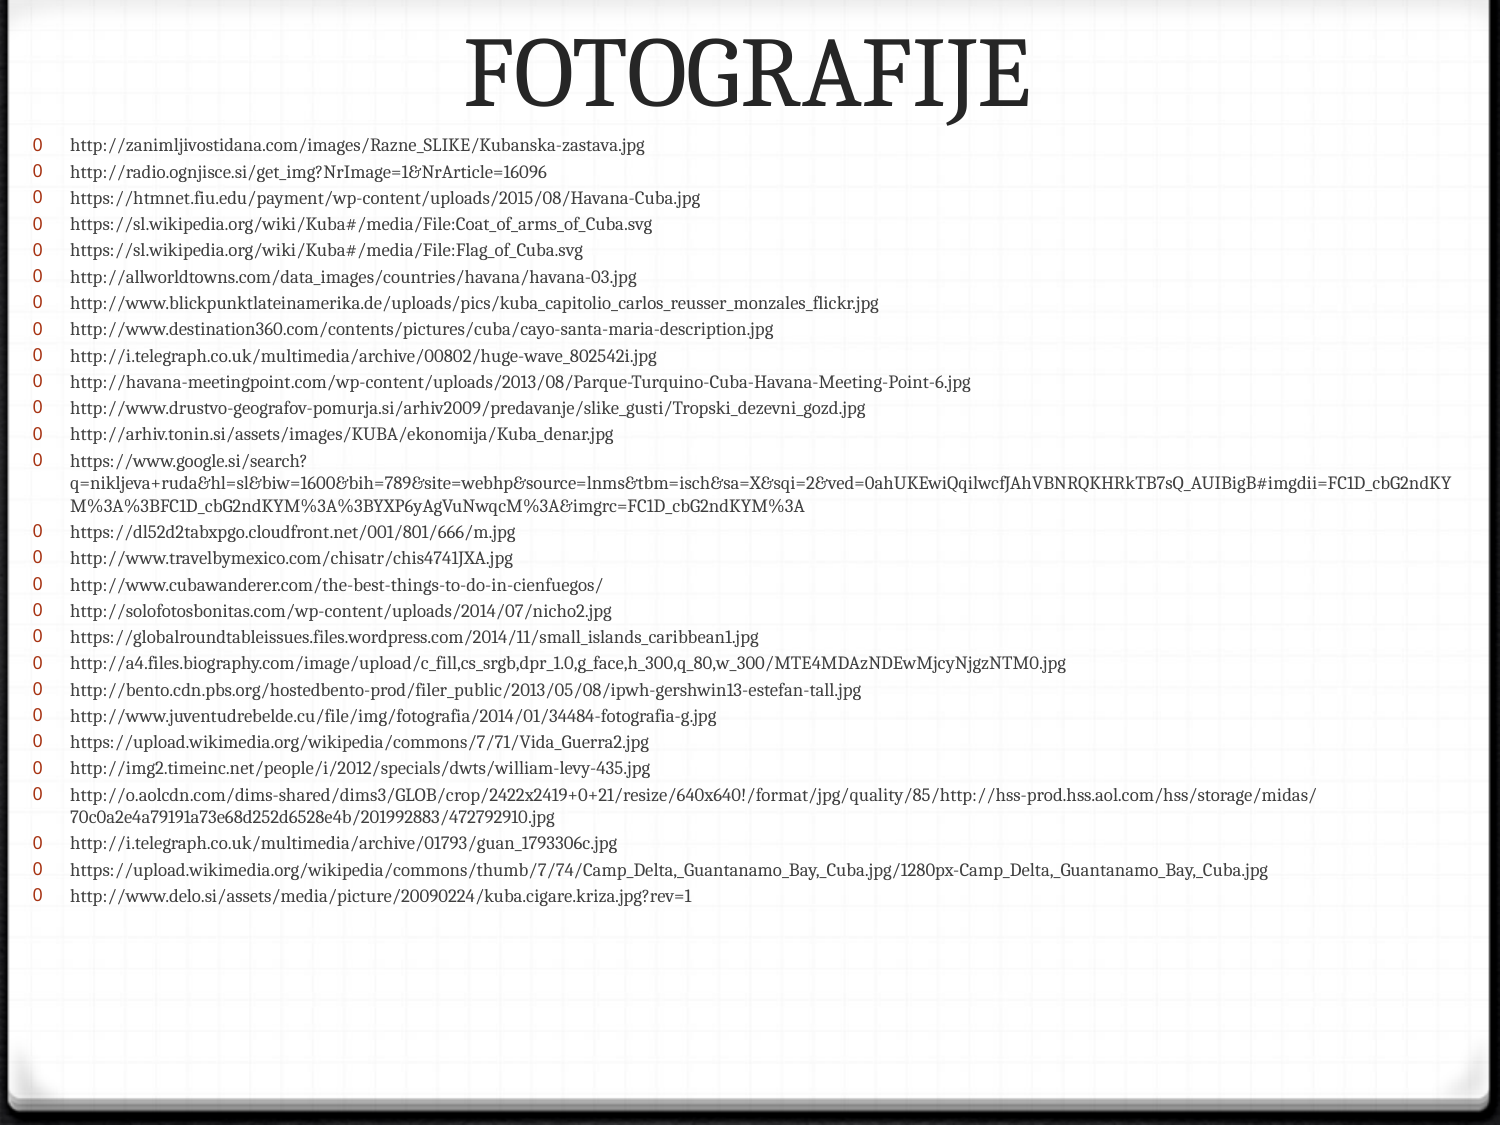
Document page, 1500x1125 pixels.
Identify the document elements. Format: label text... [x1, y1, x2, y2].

title FOTOGRAFIJE [88, 0, 1408, 125]
list http://zanimljivostidana.com/images/Razne_SLIKE/Kubanska-zastava.jpg http://radio.ognjisce.si/get_img?NrImage=1&NrArticle=16096 https://htmnet.fiu.edu/payment/wp-content/uploads/2015/08/Havana-Cuba.jpg https://sl.wikipedia.org/wiki/Kuba#/media/File:Coat_of_arms_of_Cuba.svg https://sl.wikipedia.org/wiki/Kuba#/media/File:Flag_of_Cuba.svg http://allworldtowns.com/data_images/countries/havana/havana-03.jpg http://www.blickpunktlateinamerika.de/uploads/pics/kuba_capitolio_carlos_reusser_monzales_flickr.jpg http://www.destination360.com/contents/pictures/cuba/cayo-santa-maria-description.jpg http://i.telegraph.co.uk/multimedia/archive/00802/huge-wave_802542i.jpg http://havana-meetingpoint.com/wp-content/uploads/2013/08/Parque-Turquino-Cuba-Havana-Meeting-Point-6.jpg http://www.drustvo-geografov-pomurja.si/arhiv2009/predavanje/slike_gusti/Tropski_dezevni_gozd.jpg http://arhiv.tonin.si/assets/images/KUBA/ekonomija/Kuba_denar.jpg https://www.google.si/search?q=nikljeva+ruda&hl=sl&biw=1600&bih=789&site=webhp&source=lnms&tbm=isch&sa=X&sqi=2&ved=0ahUKEwiQqilwcfJAhVBNRQKHRkTB7sQ_AUIBigB#imgdii=FC1D_cbG2ndKYM%3A%3BFC1D_cbG2ndKYM%3A%3BYXP6yAgVuNwqcM%3A&imgrc=FC1D_cbG2ndKYM%3A https://dl52d2tabxpgo.cloudfront.net/001/801/666/m.jpg http://www.travelbymexico.com/chisatr/chis4741JXA.jpg http://www.cubawanderer.com/the-best-things-to-do-in-cienfuegos/ http://solofotosbonitas.com/wp-content/uploads/2014/07/nicho2.jpg https://globalroundtableissues.files.wordpress.com/2014/11/small_islands_caribbean1.jpg http://a4.files.biography.com/image/upload/c_fill,cs_srgb,dpr_1.0,g_face,h_300,q_80,w_300/MTE4MDAzNDEwMjcyNjgzNTM0.jpg http://bento.cdn.pbs.org/hostedbento-prod/filer_public/2013/05/08/ipwh-gershwin13-estefan-tall.jpg http://www.juventudrebelde.cu/file/img/fotografia/2014/01/34484-fotografia-g.jpg https://upload.wikimedia.org/wikipedia/commons/7/71/Vida_Guerra2.jpg http://img2.timeinc.net/people/i/2012/specials/dwts/william-levy-435.jpg http://o.aolcdn.com/dims-shared/dims3/GLOB/crop/2422x2419+0+21/resize/640x640!/format/jpg/quality/85/http://hss-prod.hss.aol.com/hss/storage/midas/70c0a2e4a79191a73e68d252d6528e4b/201992883/472792910.jpg http://i.telegraph.co.uk/multimedia/archive/01793/guan_1793306c.jpg https://upload.wikimedia.org/wikipedia/commons/thumb/7/74/Camp_Delta,_Guantanamo_Bay,_Cuba.jpg/1280px-Camp_Delta,_Guantanamo_Bay,_Cuba.jpg http://www.delo.si/assets/media/picture/20090224/kuba.cigare.kriza.jpg?rev=1 [17, 125, 1483, 1071]
picture [0, 0, 1500, 1125]
